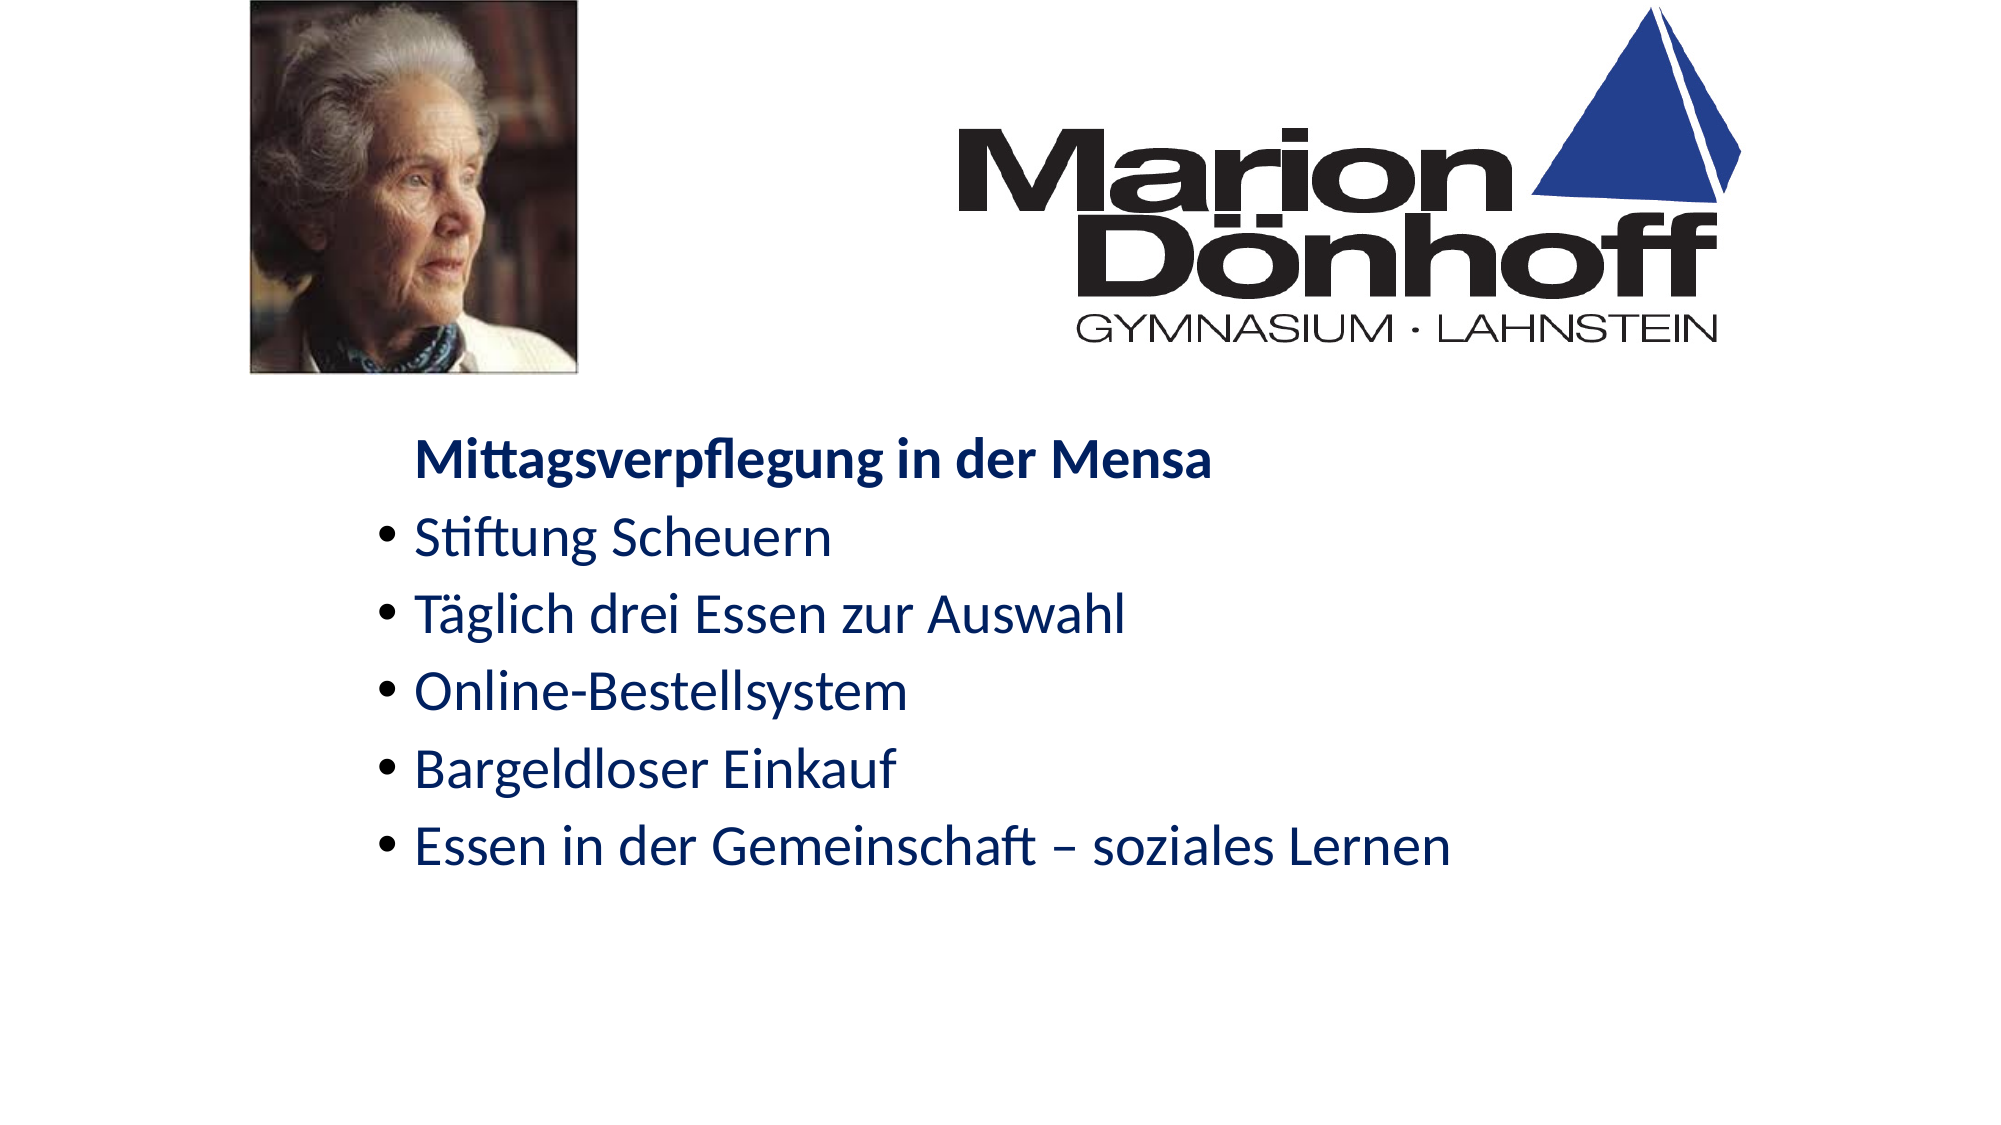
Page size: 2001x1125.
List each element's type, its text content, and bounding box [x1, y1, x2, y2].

picture [249, 0, 579, 376]
list Mittagsverpflegung in der Mensa Stiftung Scheuern Täglich drei Essen zur Auswahl Online-Bestellsystem Bargeldloser Einkauf Essen in der Gemeinschaft – soziales Lernen [362, 420, 1638, 1071]
picture [946, 0, 1750, 351]
